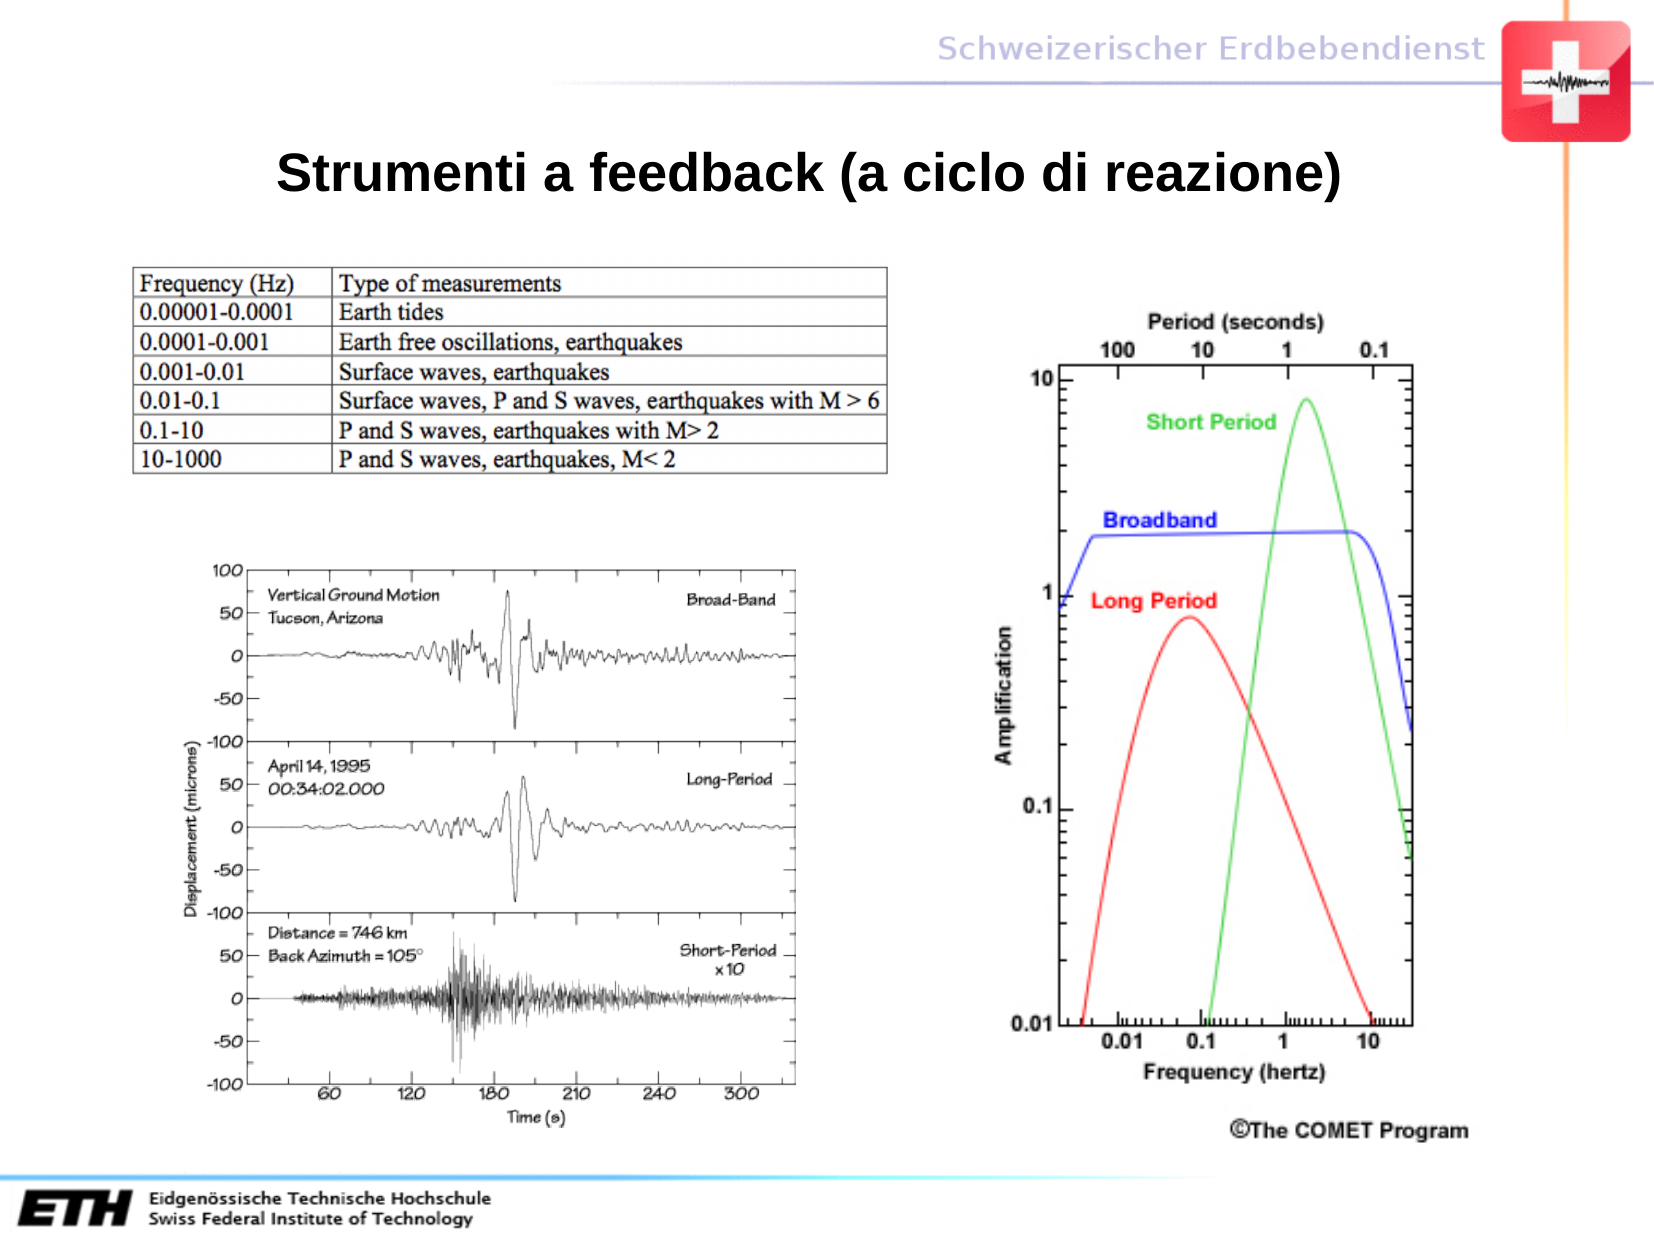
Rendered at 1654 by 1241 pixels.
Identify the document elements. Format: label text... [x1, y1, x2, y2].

text_box Strumenti a feedback (a ciclo di reazione) [165, 135, 1456, 304]
picture [0, 0, 1654, 1241]
